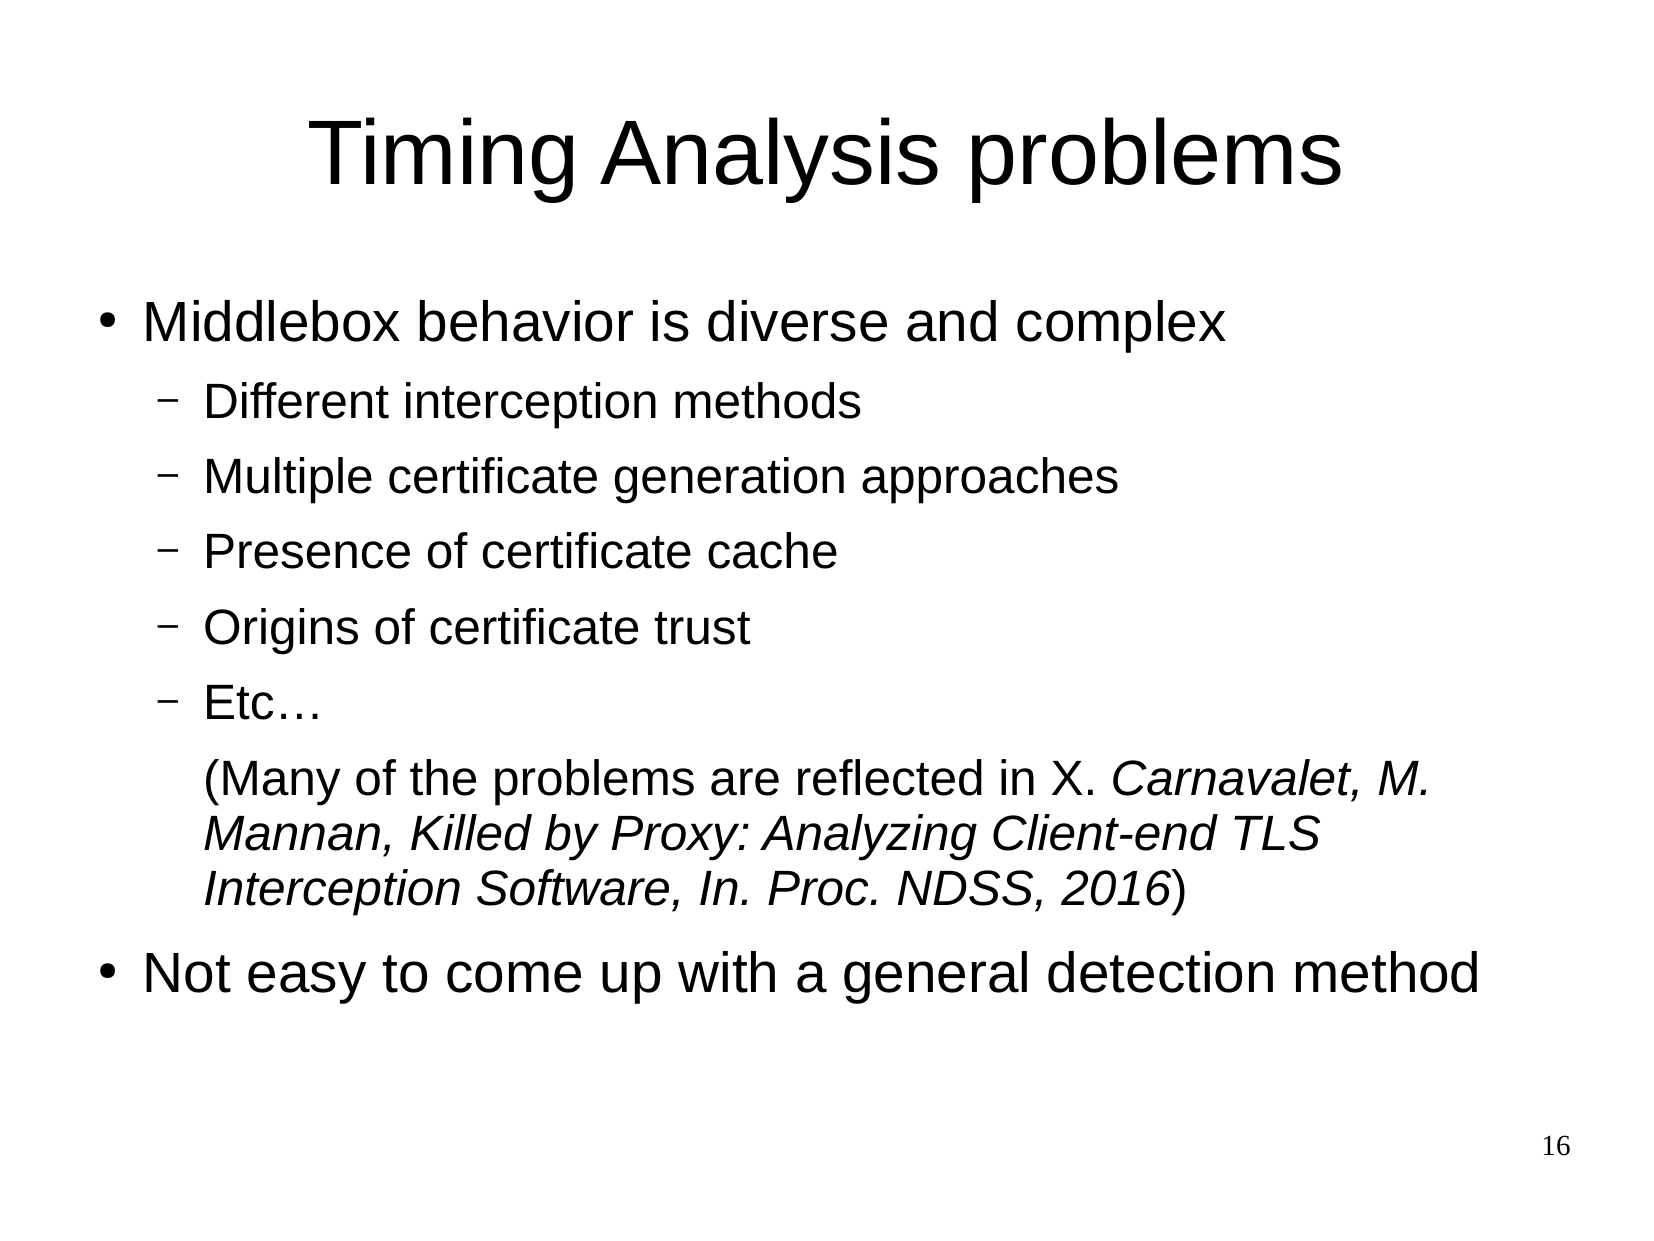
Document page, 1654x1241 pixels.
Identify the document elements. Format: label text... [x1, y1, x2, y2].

title Timing Analysis problems [82, 49, 1571, 257]
list Middlebox behavior is diverse and complex Different interception methods Multiple certificate generation approaches Presence of certificate cache Origins of certificate trust Etc… (Many of the problems are reflected in X. Carnavalet, M. Mannan, Killed by Proxy: Analyzing Client-end TLS Interception Software, In. Proc. NDSS, 2016) Not easy to come up with a general detection method [82, 290, 1571, 1010]
